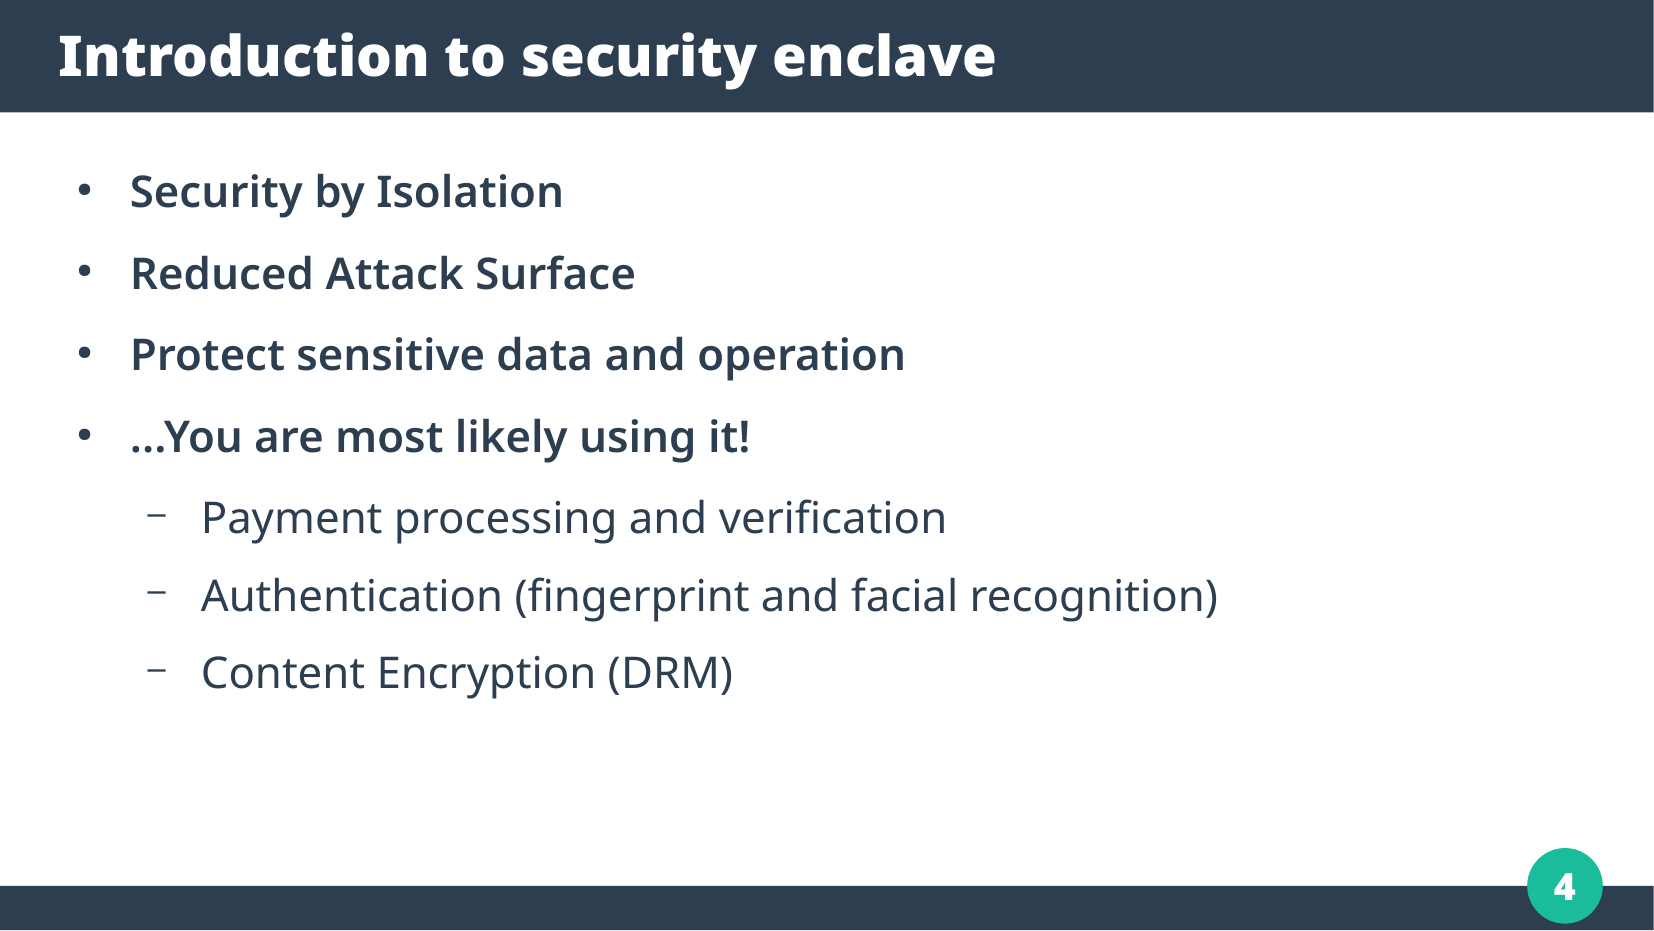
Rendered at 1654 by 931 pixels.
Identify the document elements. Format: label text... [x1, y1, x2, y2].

list Security by Isolation Reduced Attack Surface Protect sensitive data and operation ...You are most likely using it! Payment processing and verification Authentication (fingerprint and facial recognition) Content Encryption (DRM) [59, 160, 1595, 826]
title Introduction to security enclave [59, 0, 1595, 114]
